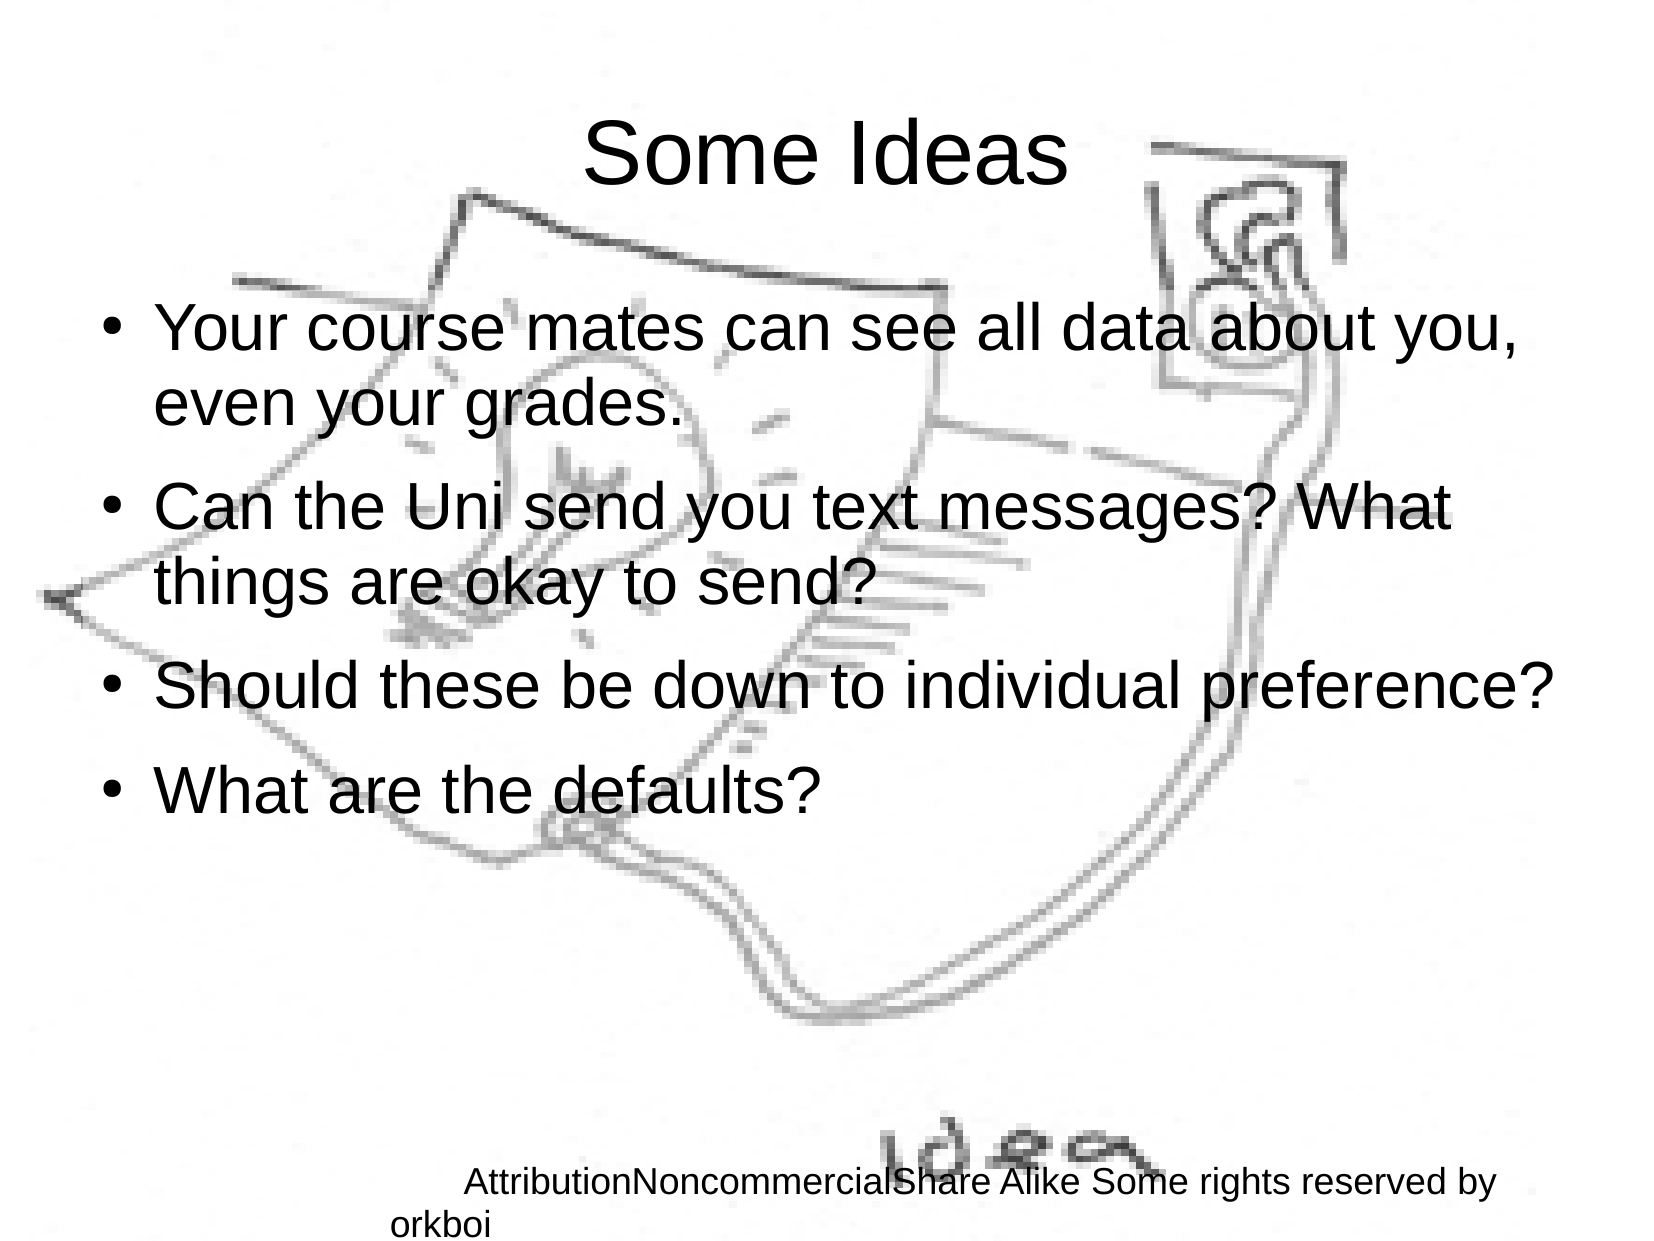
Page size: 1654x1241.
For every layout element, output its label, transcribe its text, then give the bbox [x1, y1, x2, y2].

picture [29, 0, 1536, 1241]
title Some Ideas [82, 56, 1571, 250]
list Your course mates can see all data about you, even your grades. Can the Uni send you text messages? What things are okay to send? Should these be down to individual preference? What are the defaults? [82, 290, 1571, 1109]
text_box AttributionNoncommercialShare Alike Some rights reserved by orkboi [375, 1153, 1625, 1211]
picture [447, 1219, 457, 1235]
